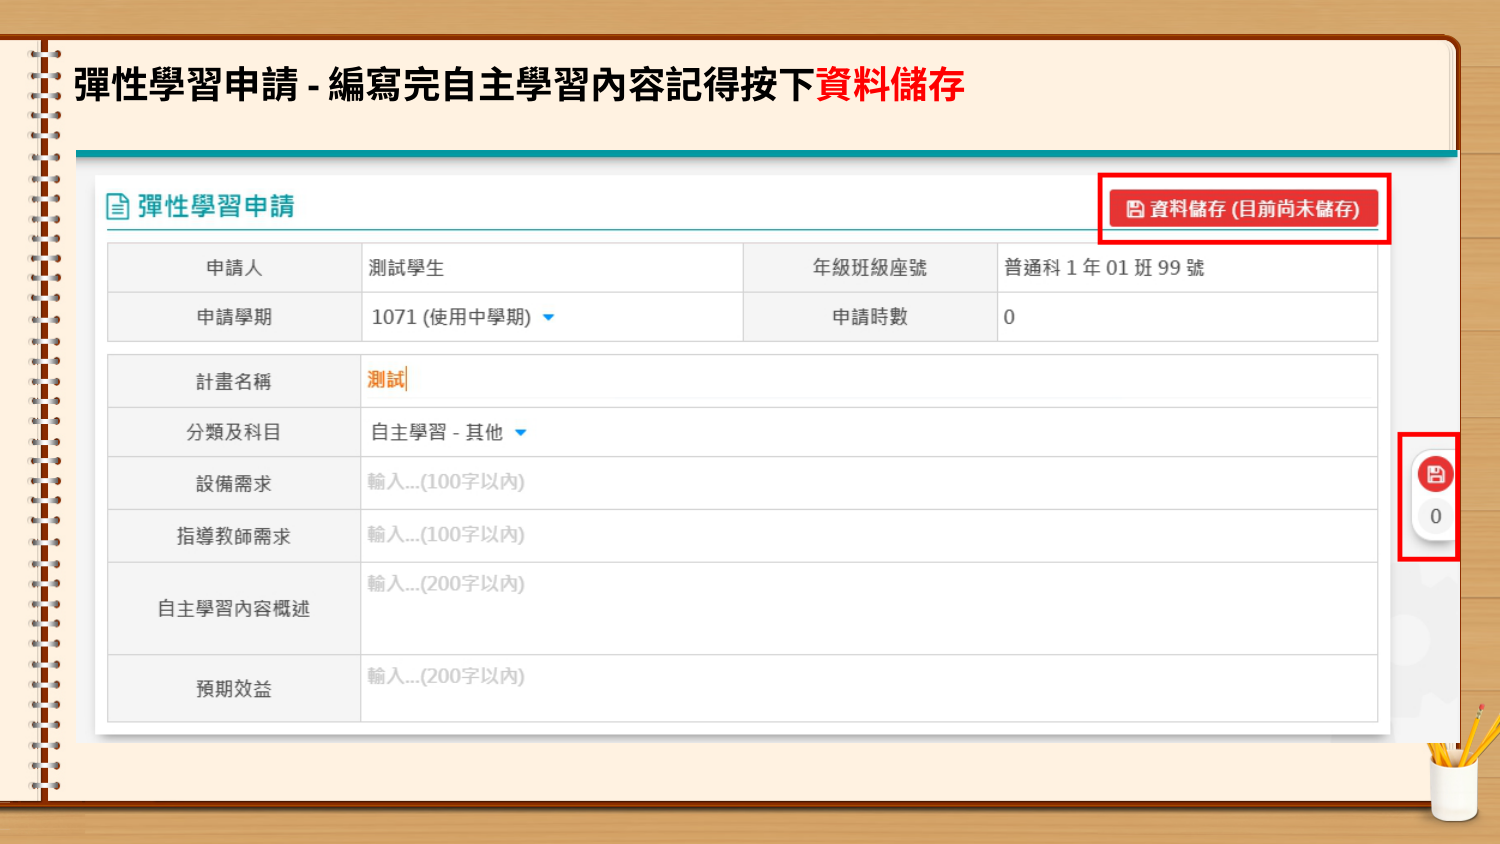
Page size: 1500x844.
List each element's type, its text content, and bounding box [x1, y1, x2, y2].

picture [76, 150, 1460, 743]
text_box 彈性學習申請-編寫完自主學習內容記得按下資料儲存 [41, 53, 998, 113]
